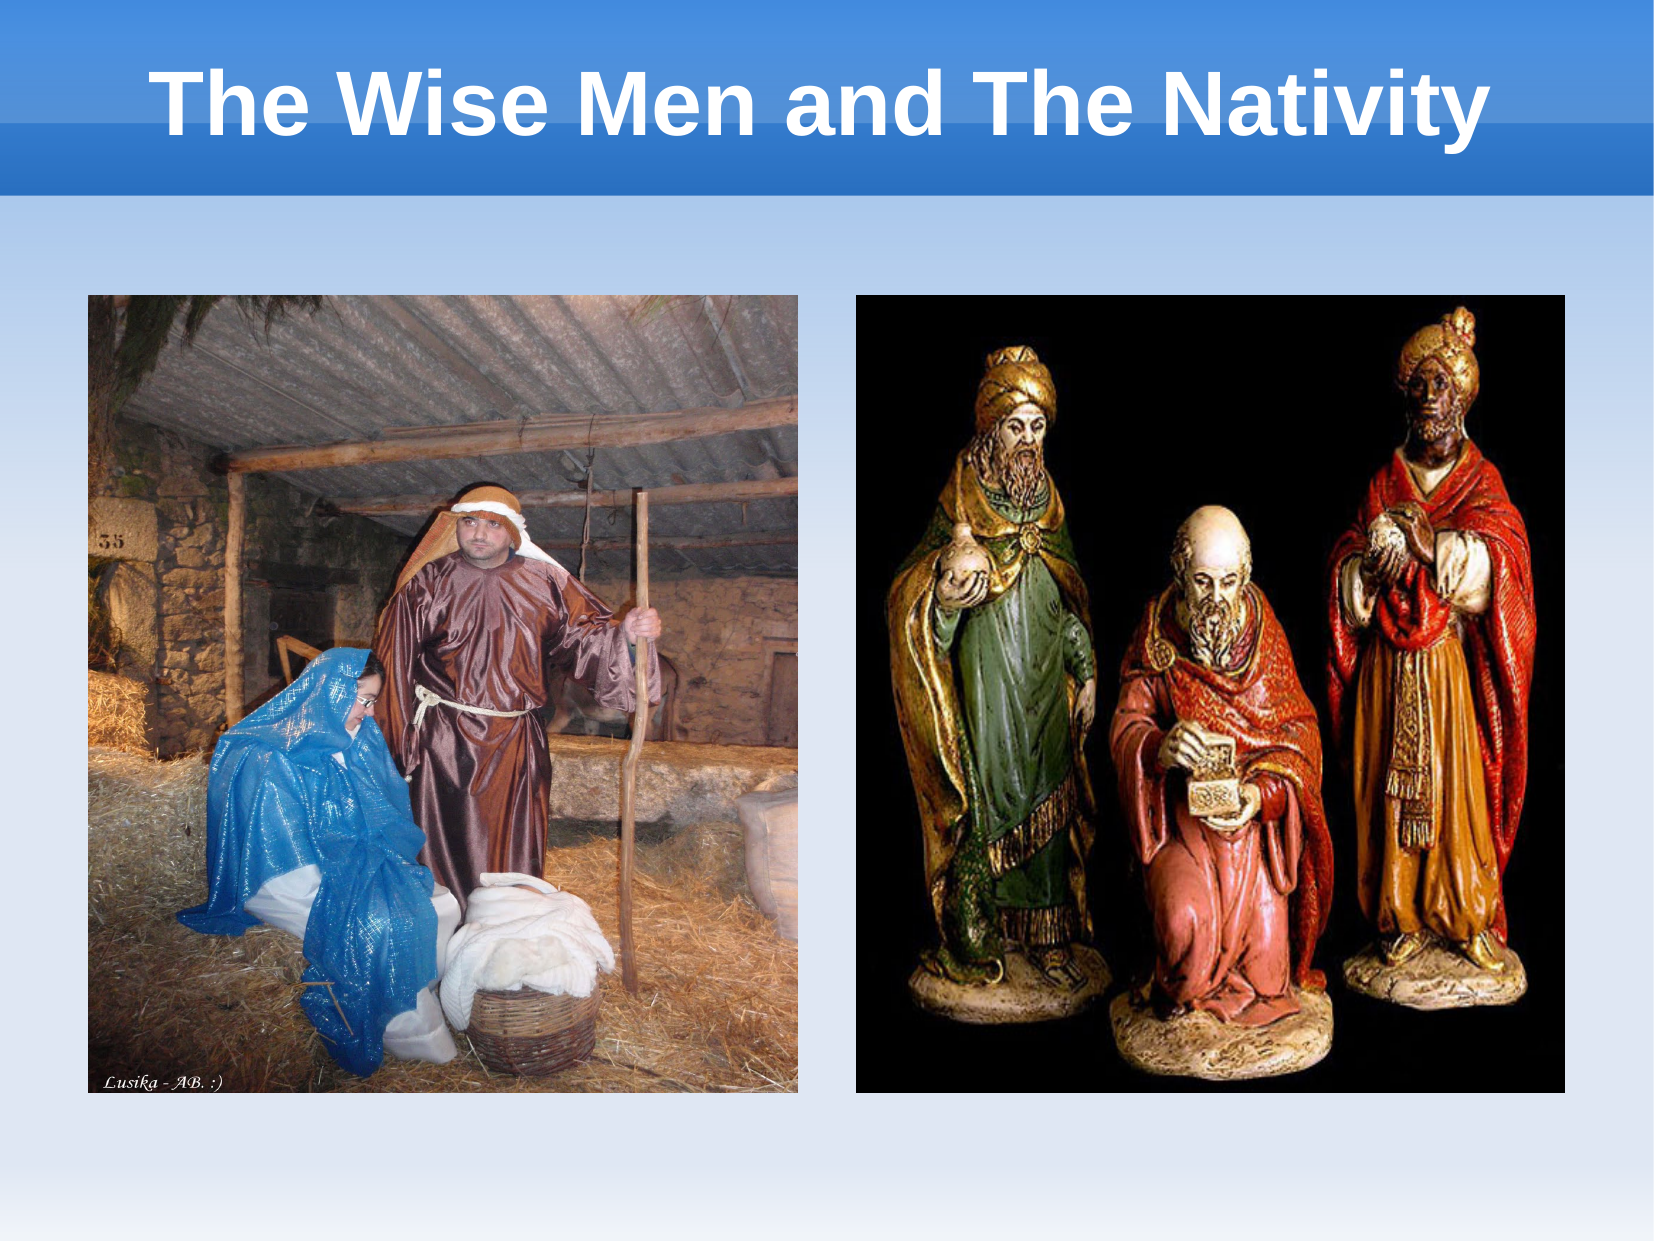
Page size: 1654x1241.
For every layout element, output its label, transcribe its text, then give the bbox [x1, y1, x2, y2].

title The Wise Men and The Nativity [76, 0, 1565, 208]
picture [0, 0, 1654, 1241]
